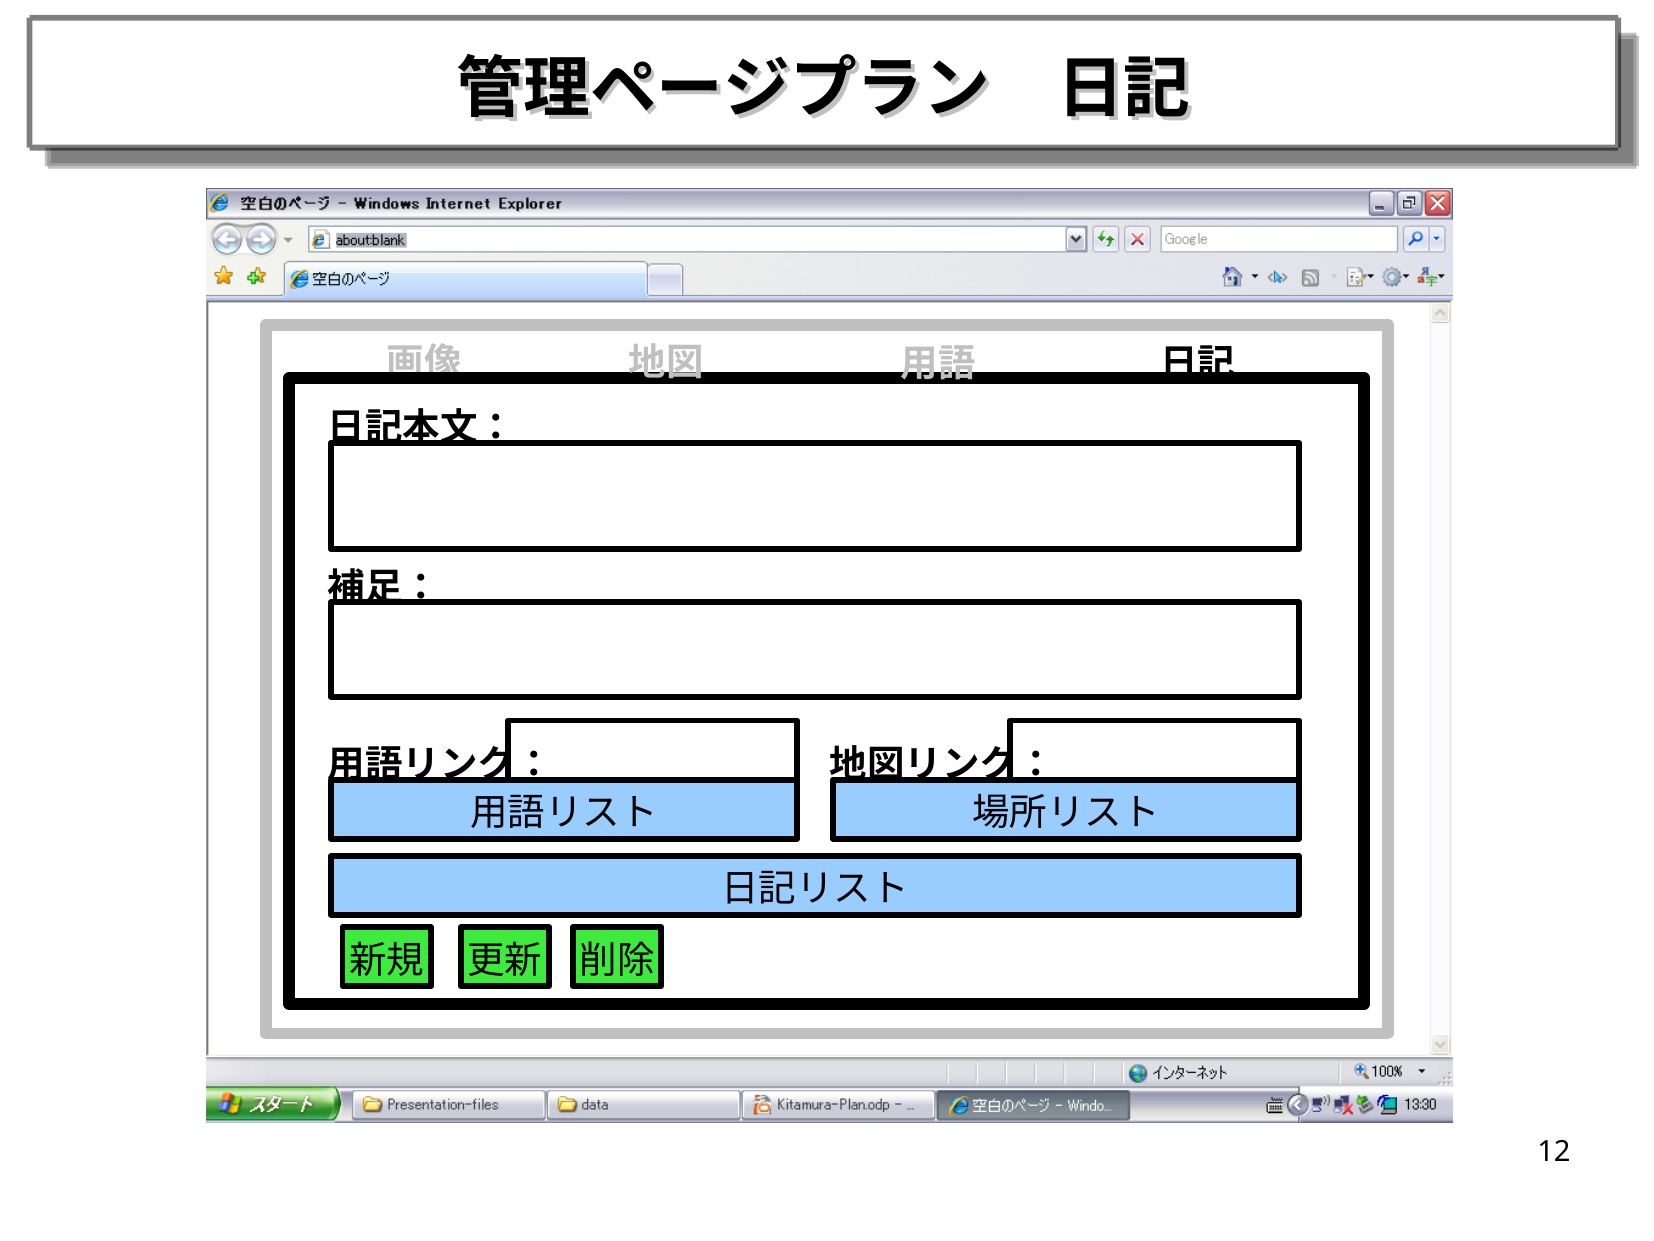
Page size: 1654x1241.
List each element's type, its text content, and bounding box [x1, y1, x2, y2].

text_box 地図リンク： [814, 726, 1007, 782]
text_box 新規 [342, 927, 432, 987]
picture [206, 188, 1453, 1123]
text_box 地図 [614, 324, 719, 381]
text_box 地図リンク： [1013, 726, 1019, 777]
text_box 管理ページプラン 日記 [29, 17, 1619, 148]
text_box 用語 [885, 325, 991, 381]
text_box 日記 [1145, 325, 1250, 381]
text_box 補足： [312, 549, 436, 605]
text_box 削除 [572, 927, 662, 987]
text_box 用語リンク： [511, 726, 517, 777]
text_box 画像 [372, 324, 477, 372]
text_box 日記本文： [312, 389, 511, 446]
text_box 更新 [460, 927, 550, 987]
text_box 用語リンク： [312, 726, 505, 782]
text_box 用語リスト [330, 779, 798, 839]
text_box 場所リスト [832, 779, 1300, 839]
text_box 日記リスト [330, 856, 1300, 915]
